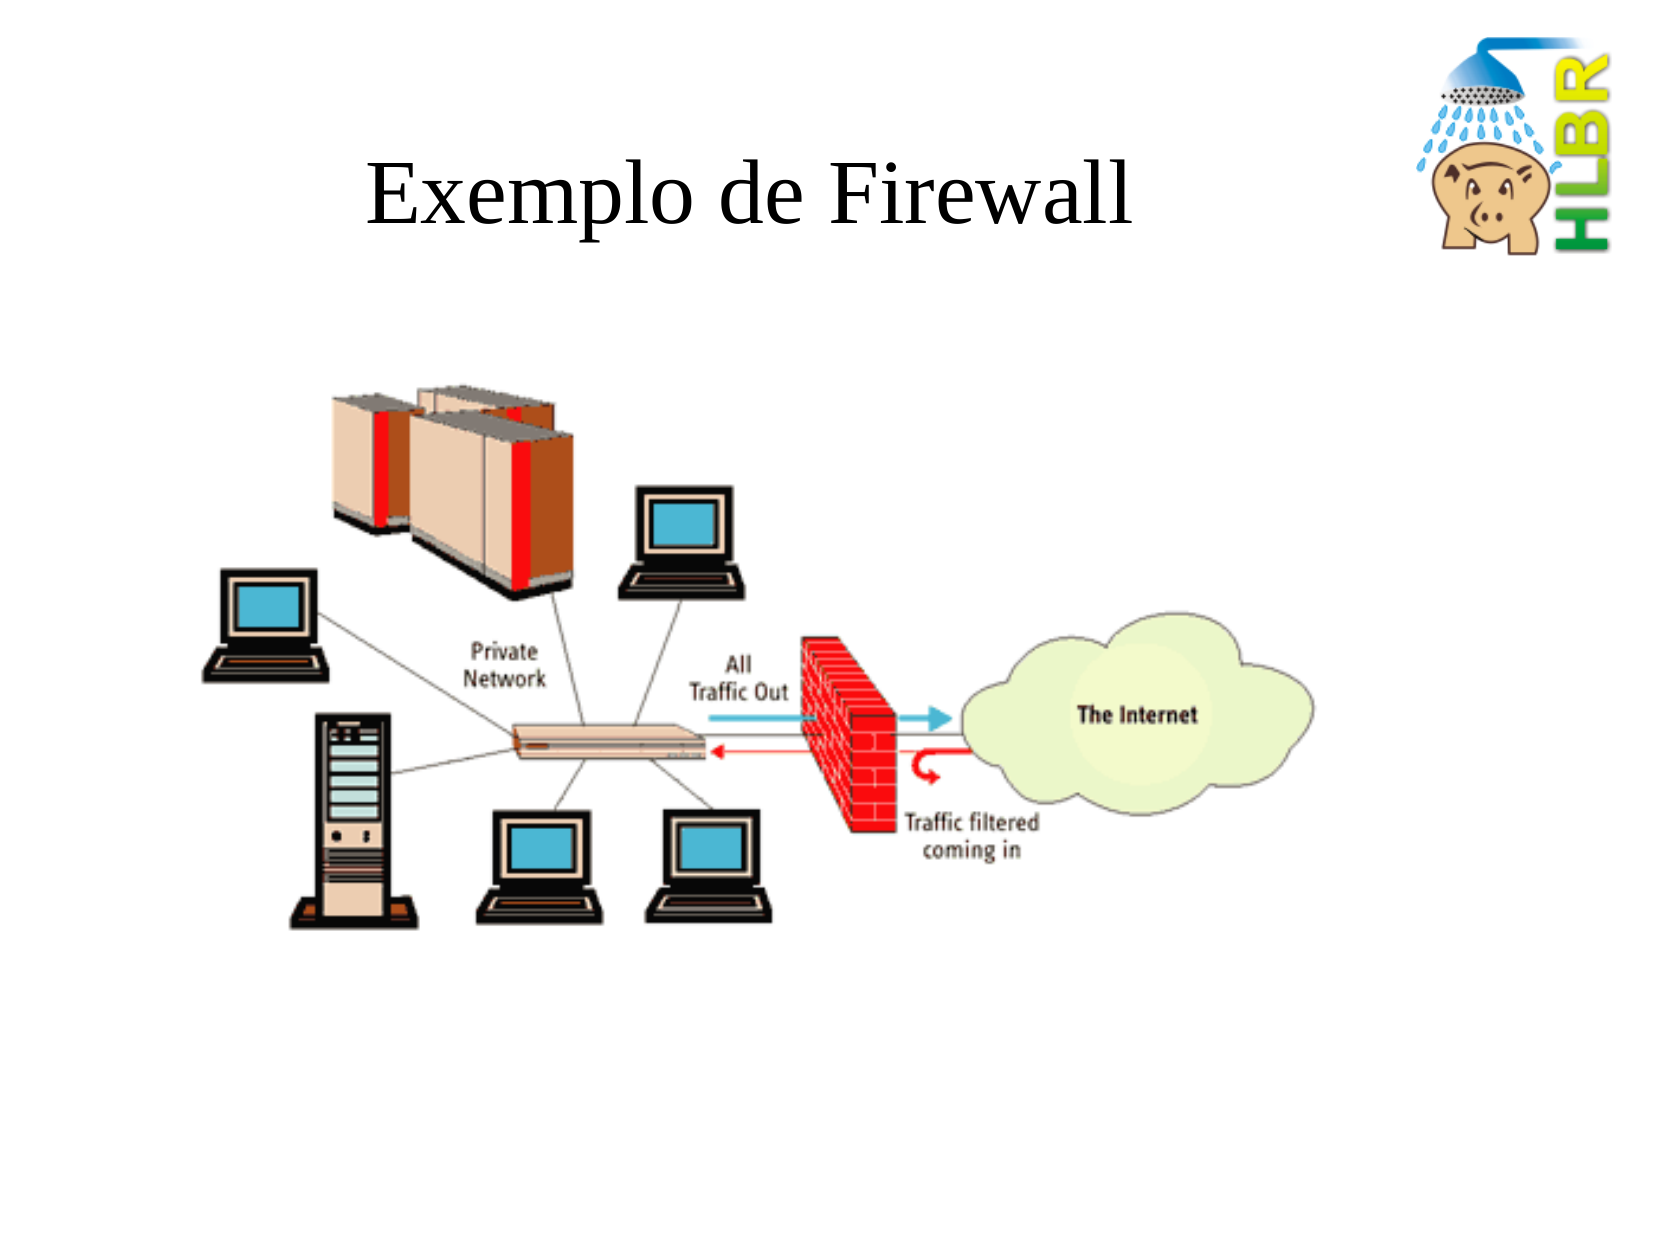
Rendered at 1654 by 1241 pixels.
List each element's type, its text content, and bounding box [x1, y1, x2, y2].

title Exemplo de Firewall [112, 76, 1388, 312]
picture [188, 372, 1329, 945]
picture [1416, 37, 1612, 260]
